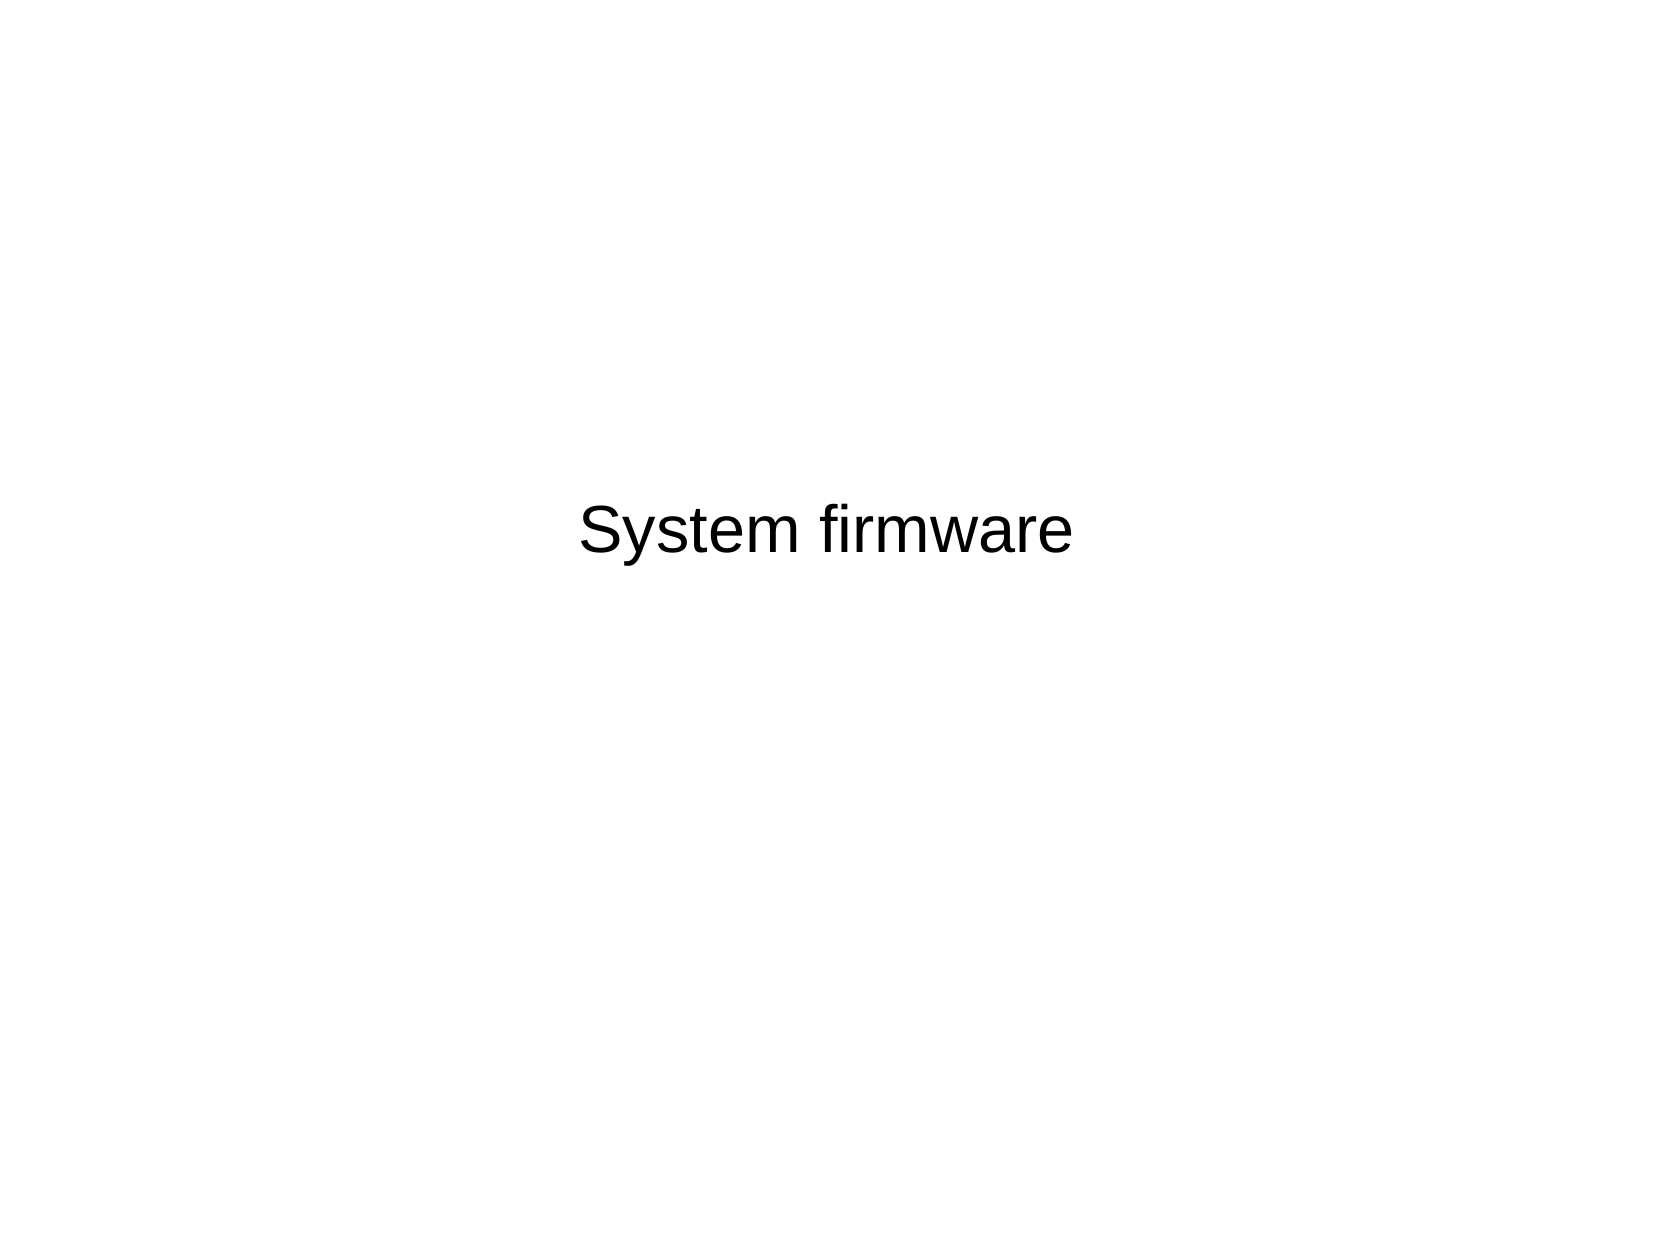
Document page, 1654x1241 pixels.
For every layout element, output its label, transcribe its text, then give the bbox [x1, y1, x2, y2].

subtitle System firmware [82, 49, 1571, 1010]
